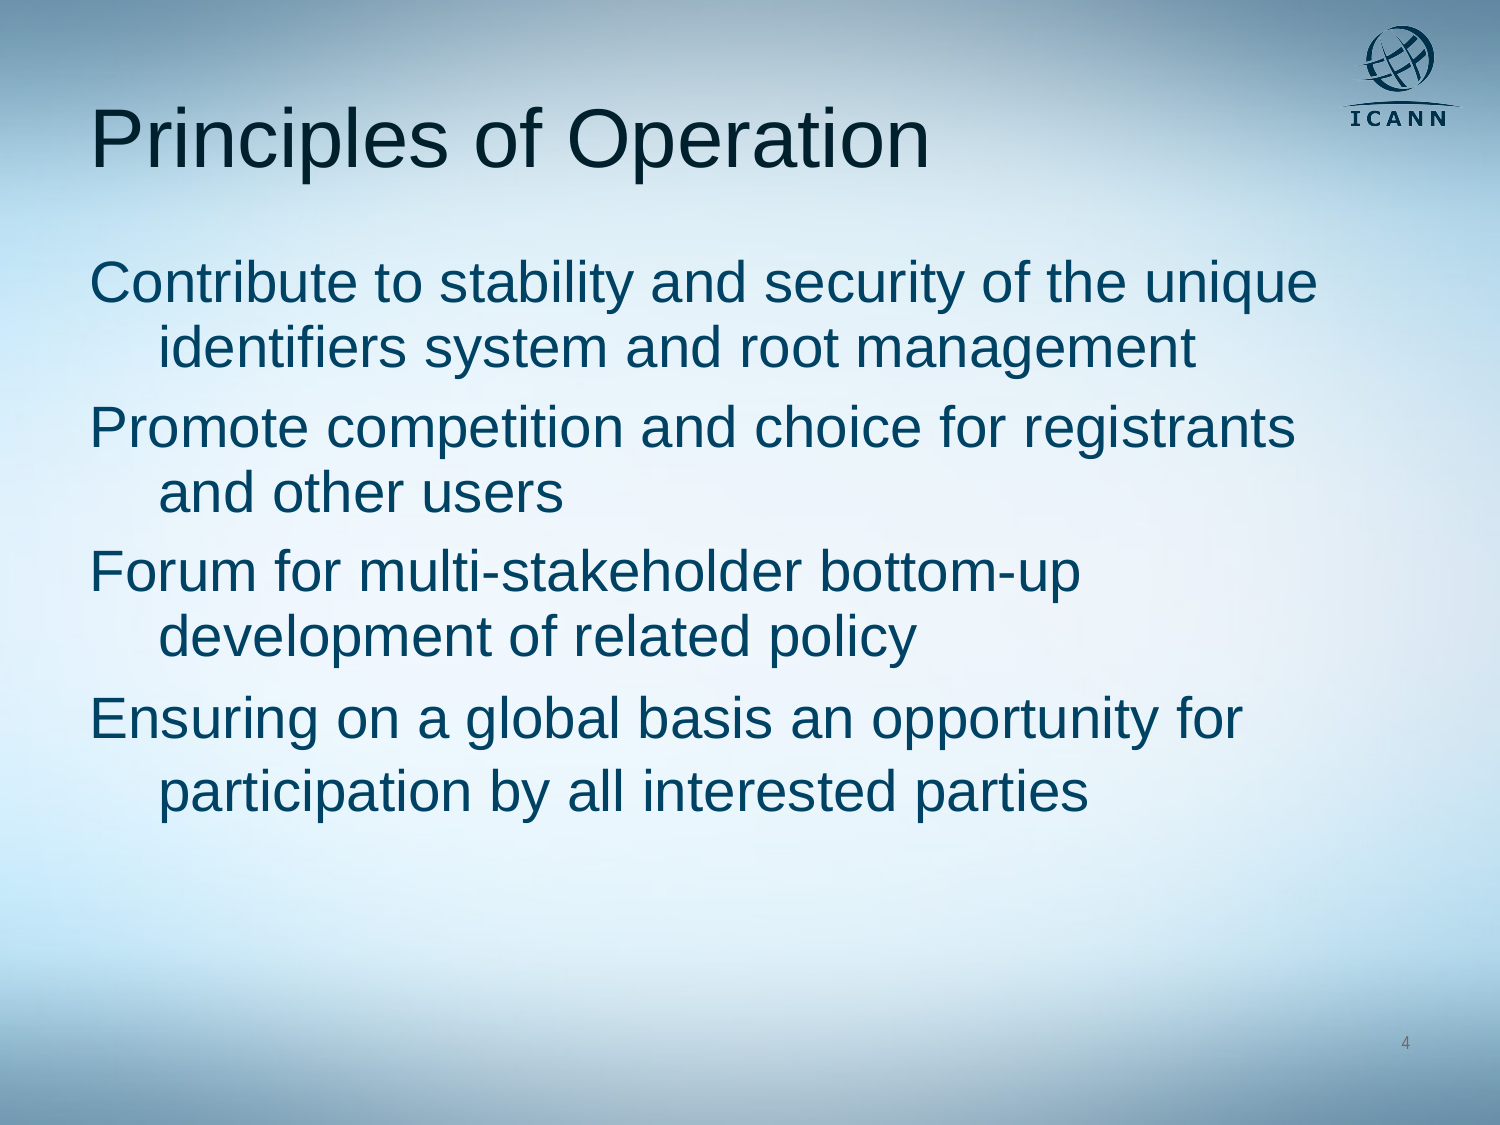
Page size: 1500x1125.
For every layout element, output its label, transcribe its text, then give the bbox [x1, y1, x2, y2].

list Contribute to stability and security of the unique identifiers system and root management Promote competition and choice for registrants and other users Forum for multi-stakeholder bottom-up development of related policy Ensuring on a global basis an opportunity for participation by all interested parties [75, 242, 1426, 985]
picture [0, 0, 1500, 1125]
title Principles of Operation [75, 45, 1426, 233]
